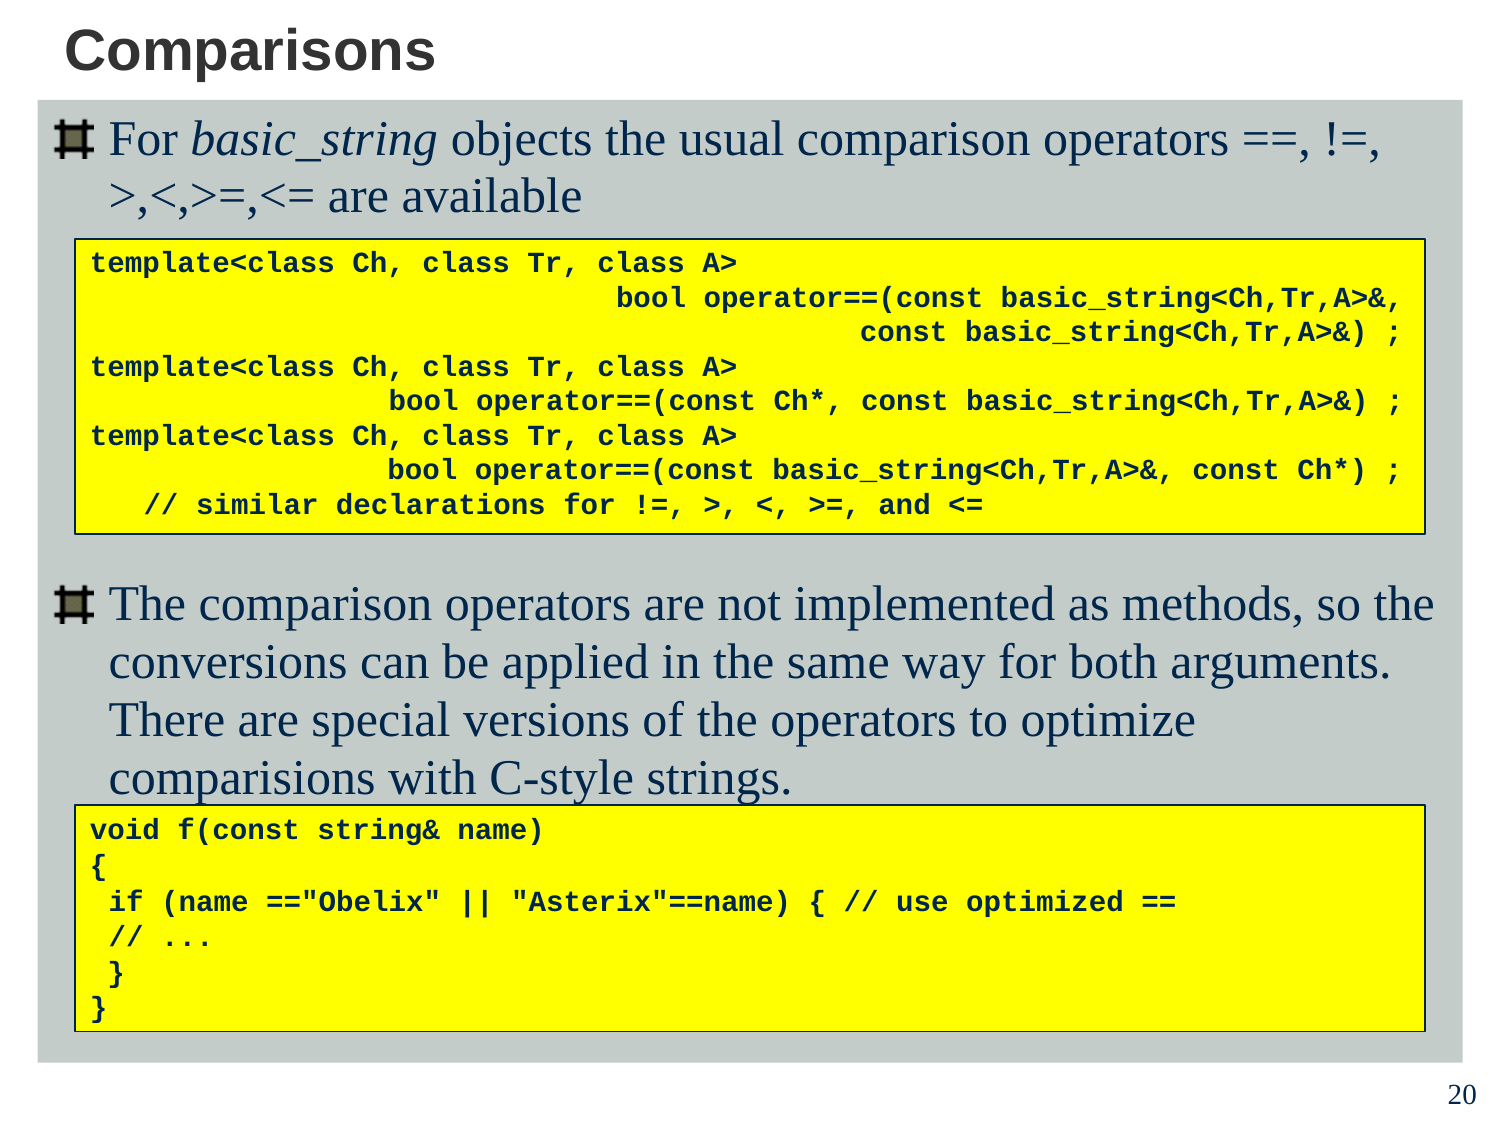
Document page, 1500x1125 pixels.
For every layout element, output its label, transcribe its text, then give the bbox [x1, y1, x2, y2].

text_box void f(const string& name) { if (name =="Obelix" || "Asterix"==name) { // use optimized == // ... } } [75, 805, 1426, 1032]
text_box template<class Ch, class Tr, class A> bool operator==(const basic_string<Ch,Tr,A>&, const basic_string<Ch,Tr,A>&) ; template<class Ch, class Tr, class A> bool operator==(const Ch*, const basic_string<Ch,Tr,A>&) ; template<class Ch, class Tr, class A> bool operator==(const basic_string<Ch,Tr,A>&, const Ch*) ; // similar declarations for !=, >, <, >=, and <= [75, 238, 1426, 569]
list For basic_string objects the usual comparison operators ==, !=, >,<,>=,<= are available The comparison operators are not implemented as methods, so the conversions can be applied in the same way for both arguments. There are special versions of the operators to optimize comparisions with C-style strings. [37, 99, 1463, 1063]
title Comparisons [50, 0, 1450, 91]
